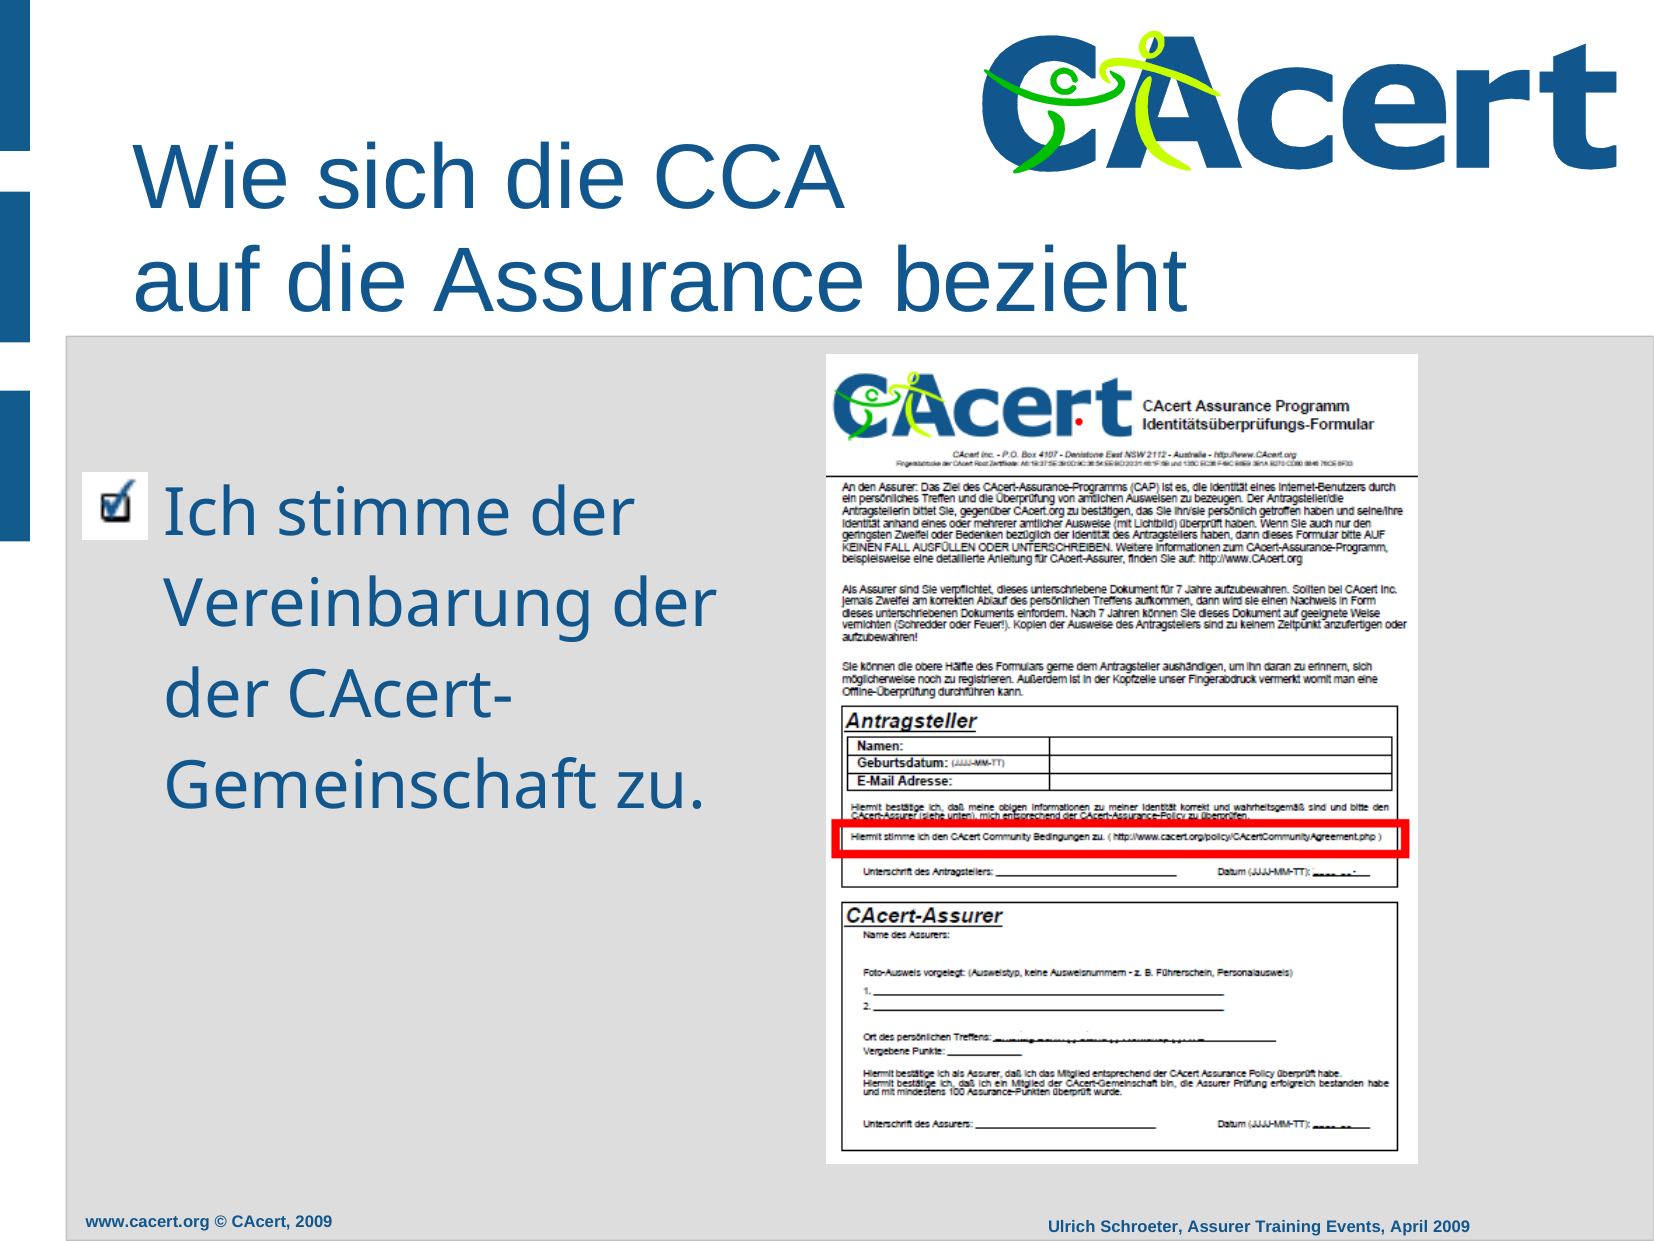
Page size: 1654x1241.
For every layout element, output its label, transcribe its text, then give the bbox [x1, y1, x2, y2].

picture [826, 354, 1418, 1164]
text_box Ich stimme der Vereinbarung der der CAcert- Gemeinschaft zu. [149, 457, 698, 827]
text_box Wie sich die CCA auf die Assurance bezieht [118, 118, 1205, 339]
picture [82, 472, 148, 540]
